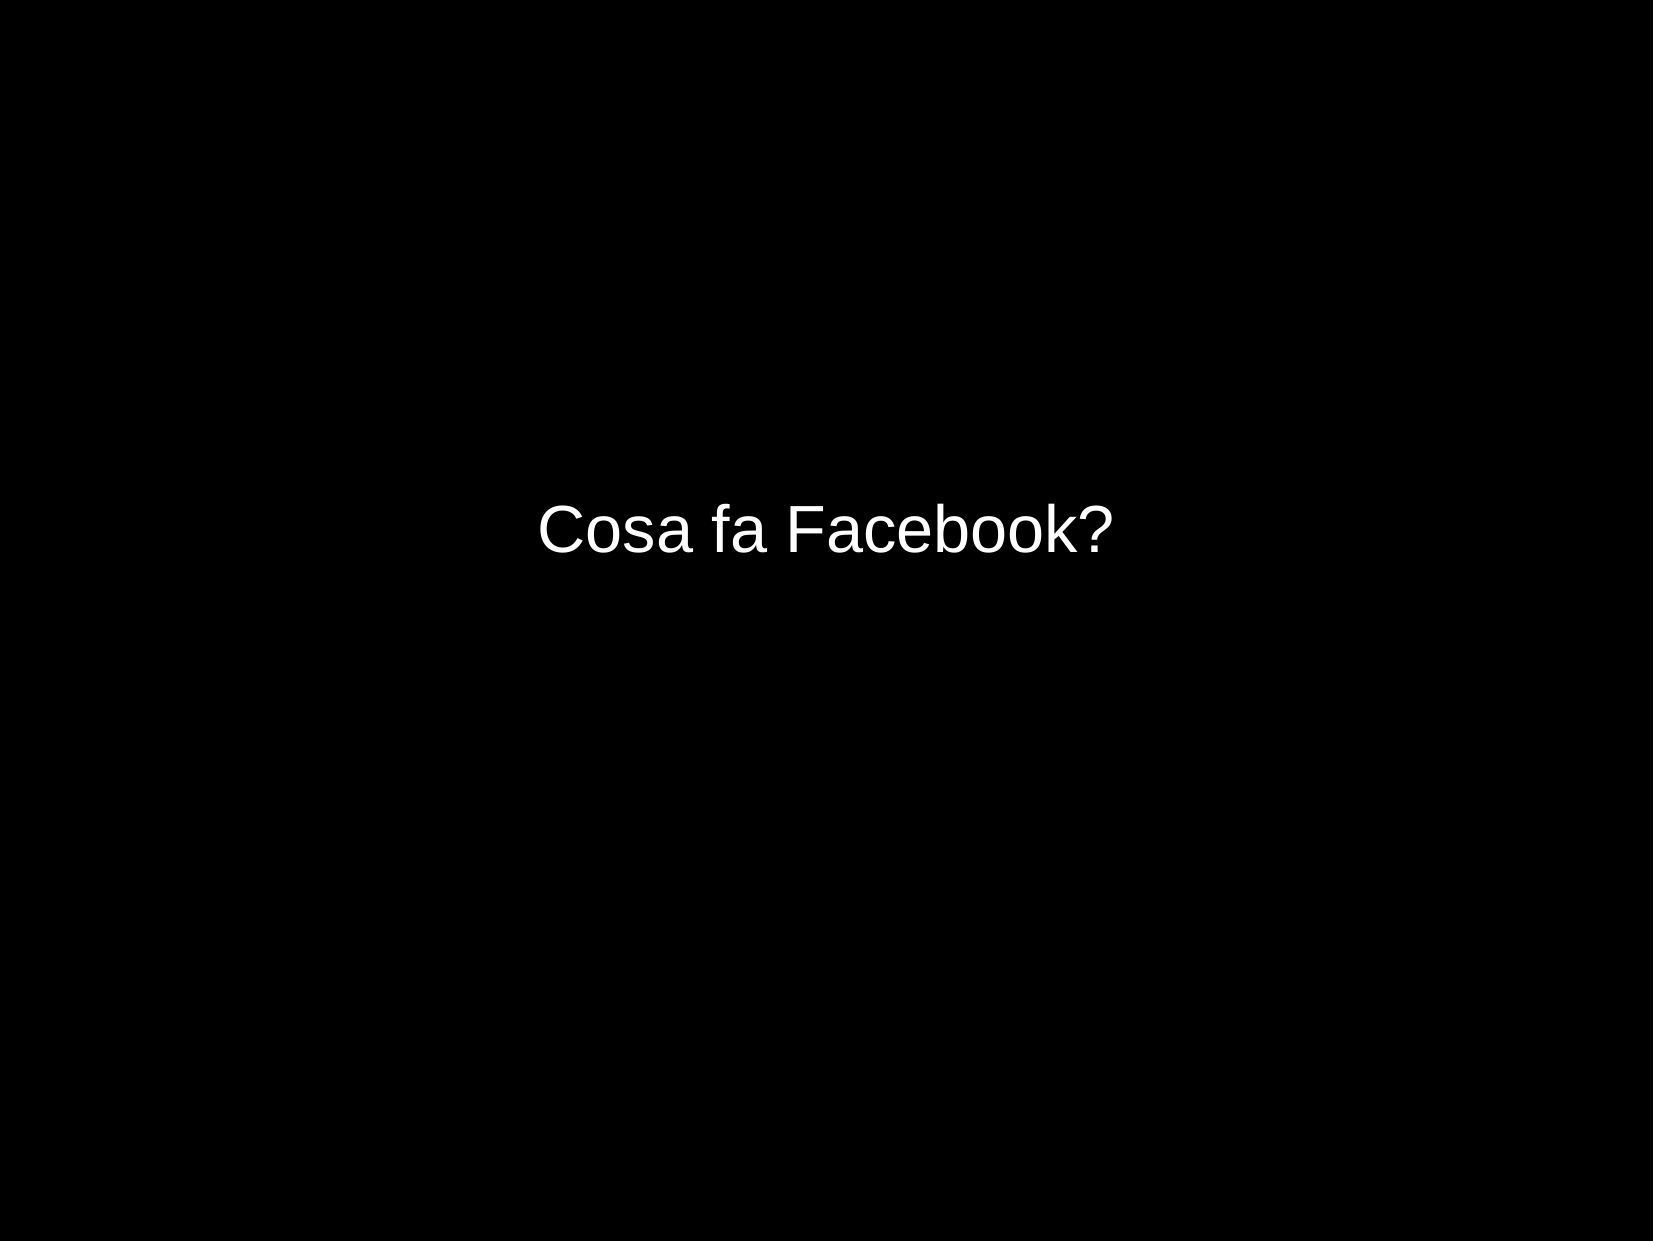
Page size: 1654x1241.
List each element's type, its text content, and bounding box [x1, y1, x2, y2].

subtitle Cosa fa Facebook? [82, 49, 1571, 1010]
